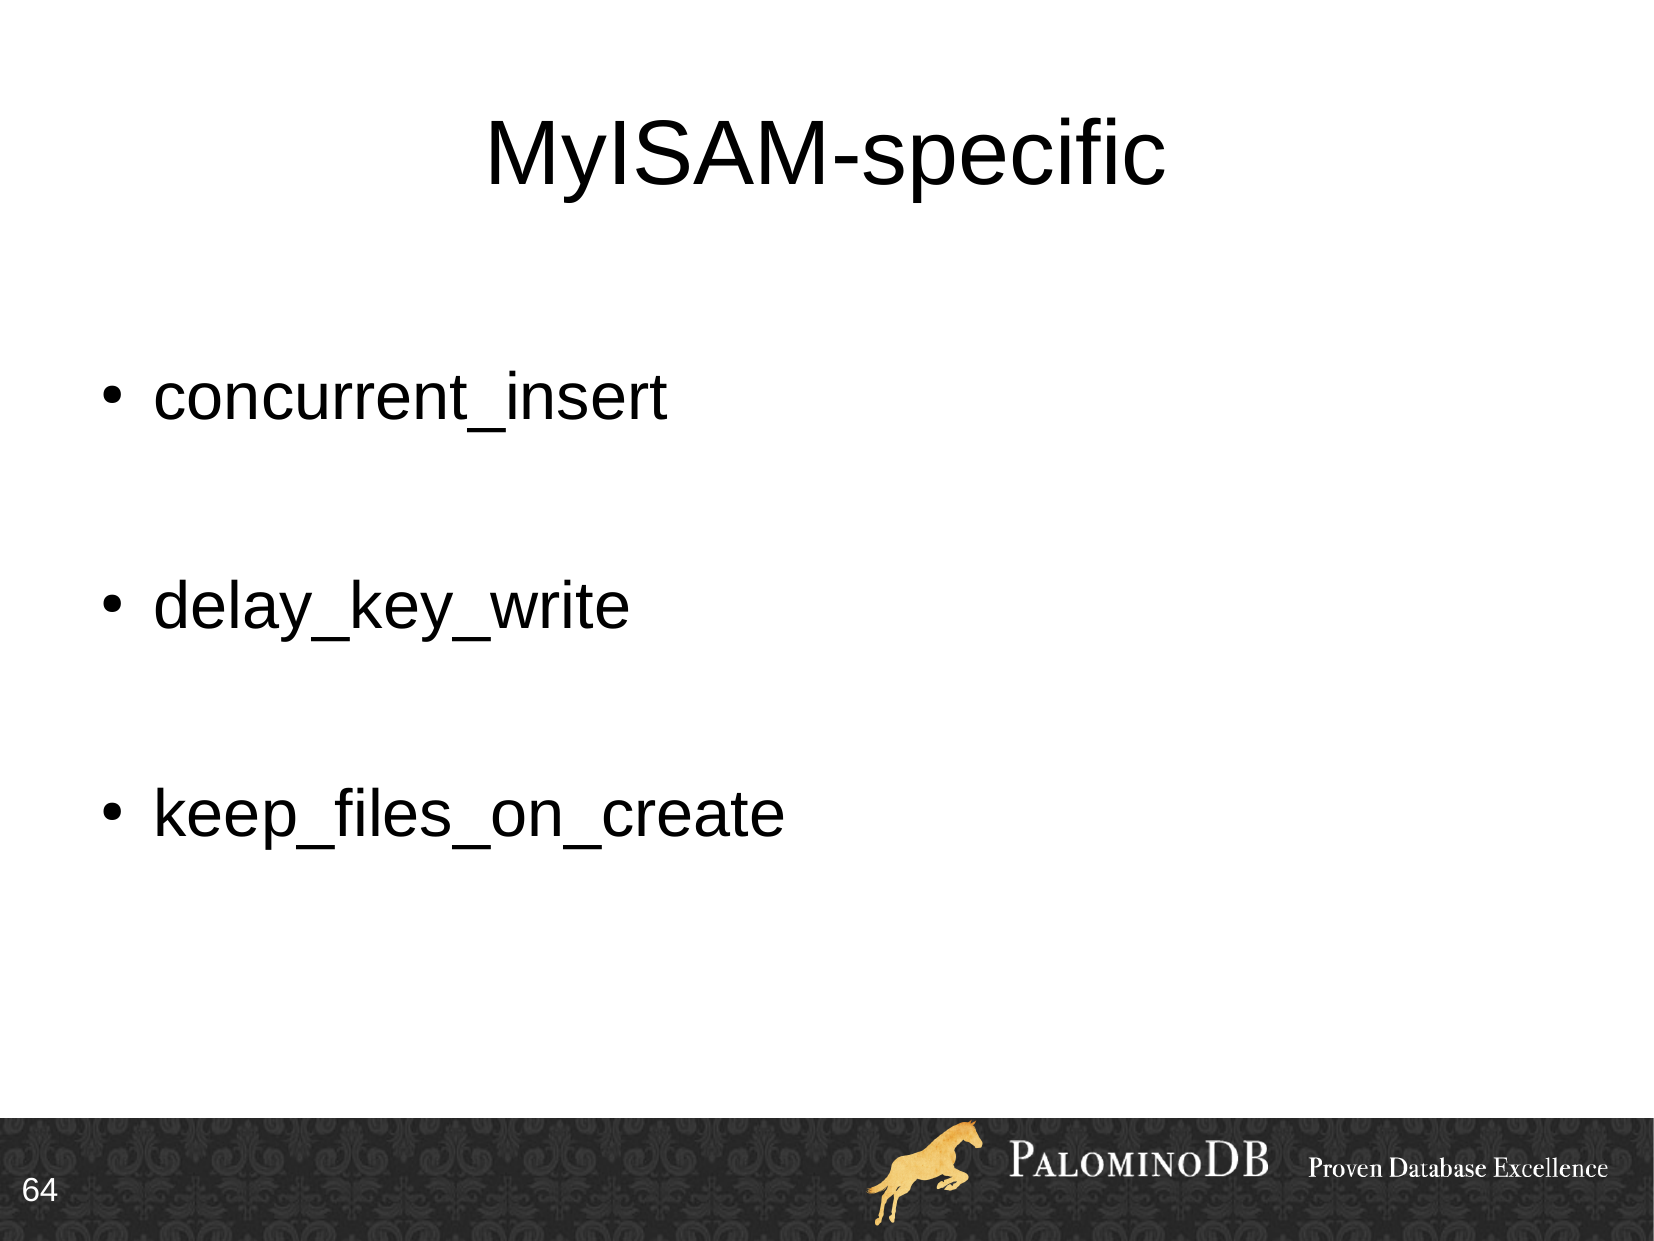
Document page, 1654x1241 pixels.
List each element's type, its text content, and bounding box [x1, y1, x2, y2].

list concurrent_insert delay_key_write keep_files_on_create [82, 254, 1571, 1182]
picture [0, 1118, 1654, 1241]
title MyISAM-specific [82, 49, 1571, 254]
